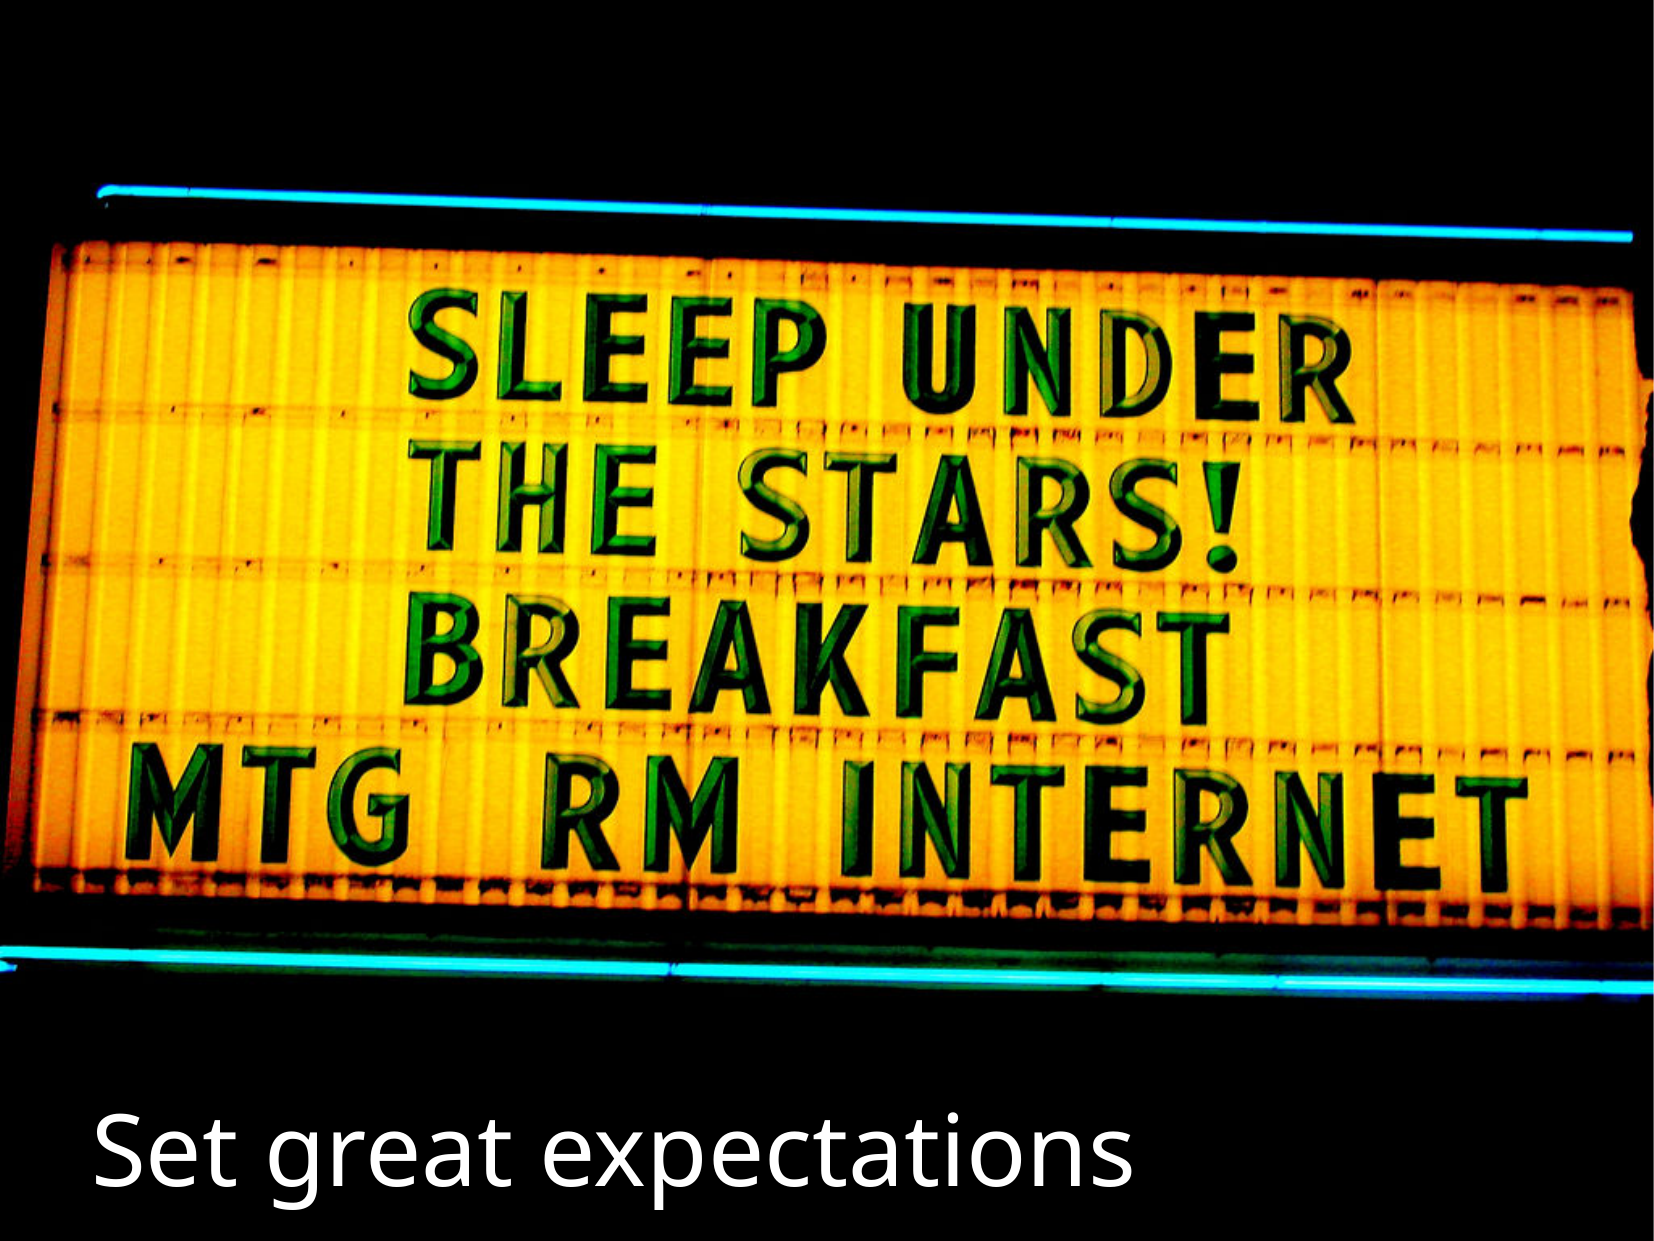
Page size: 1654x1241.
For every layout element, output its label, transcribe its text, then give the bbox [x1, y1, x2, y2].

picture [0, 0, 1654, 1241]
title Set great expectations [59, 1051, 1170, 1241]
